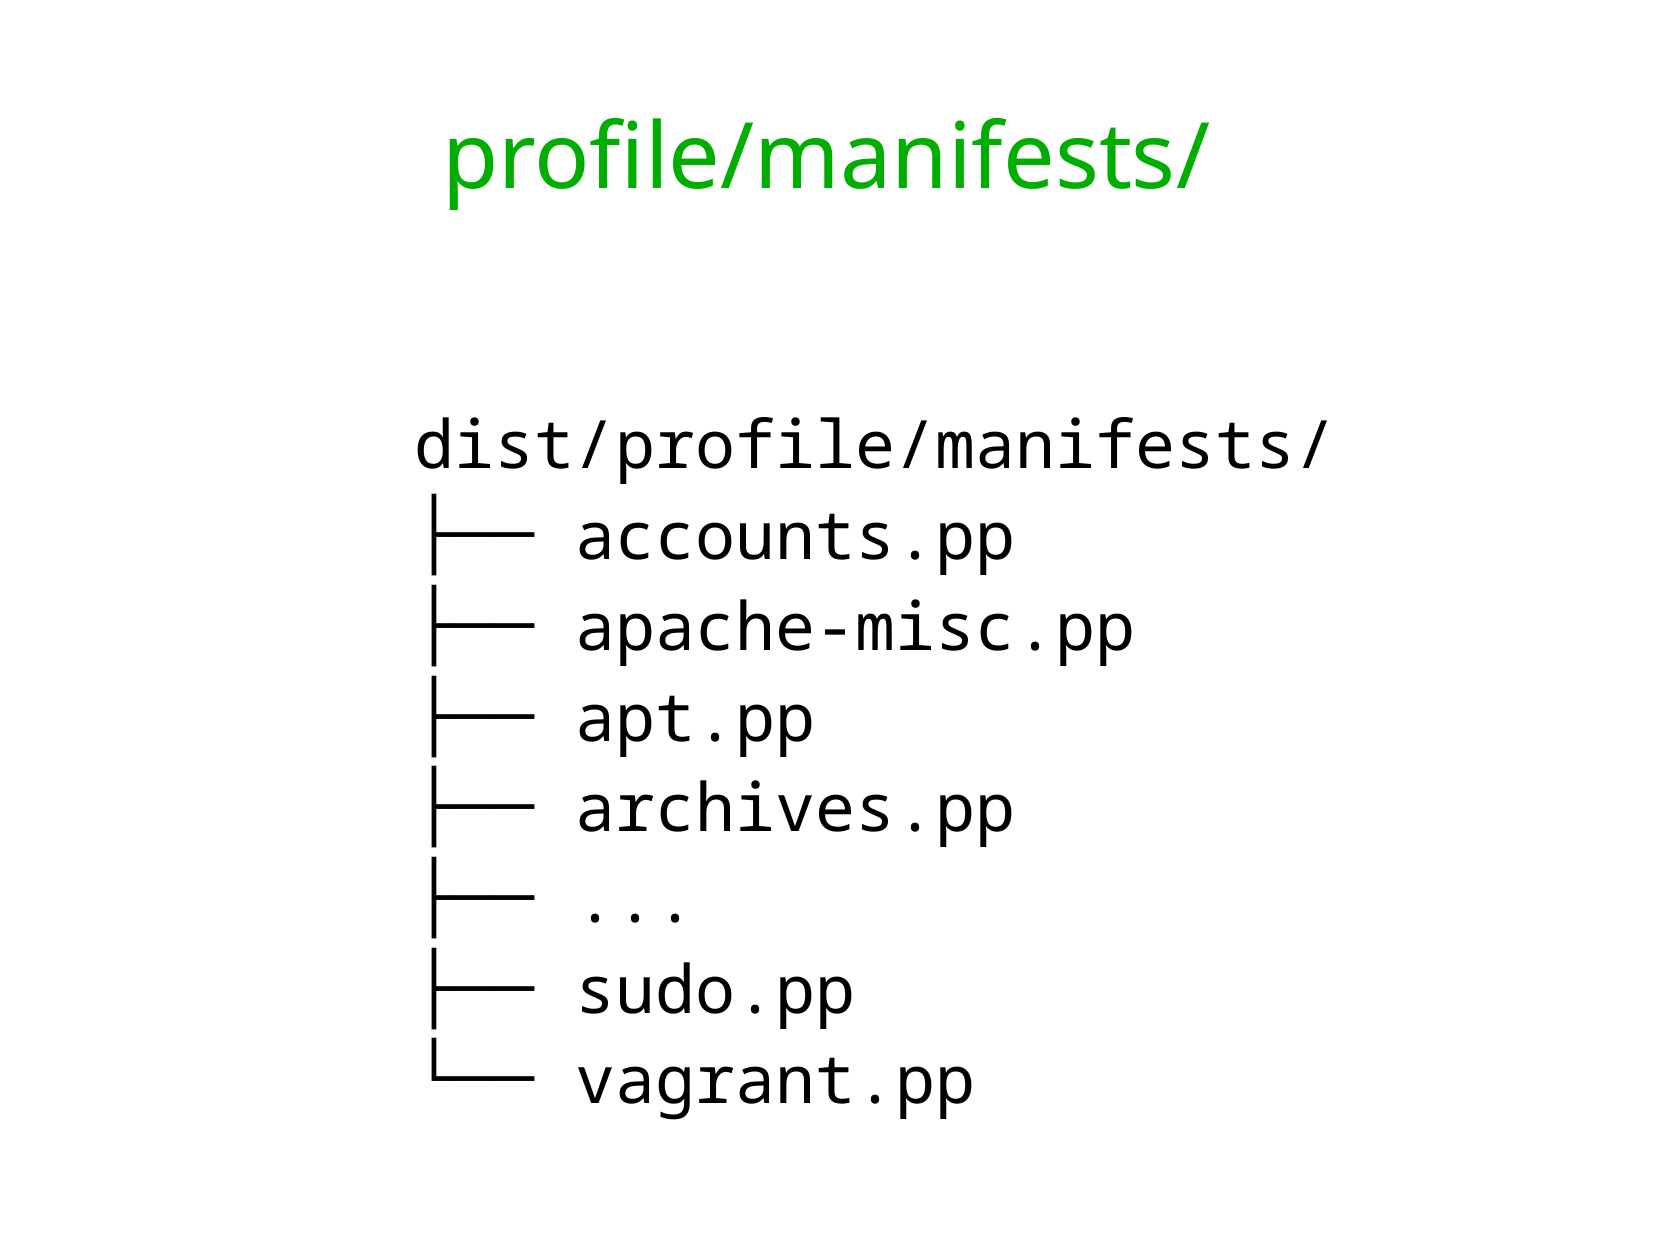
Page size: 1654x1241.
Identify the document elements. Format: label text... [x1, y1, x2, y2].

text_box dist/profile/manifests/ ├── accounts.pp ├── apache-misc.pp ├── apt.pp ├── archives.pp ├── ... ├── sudo.pp └── vagrant.pp [400, 390, 1356, 1103]
title profile/manifests/ [82, 49, 1571, 257]
